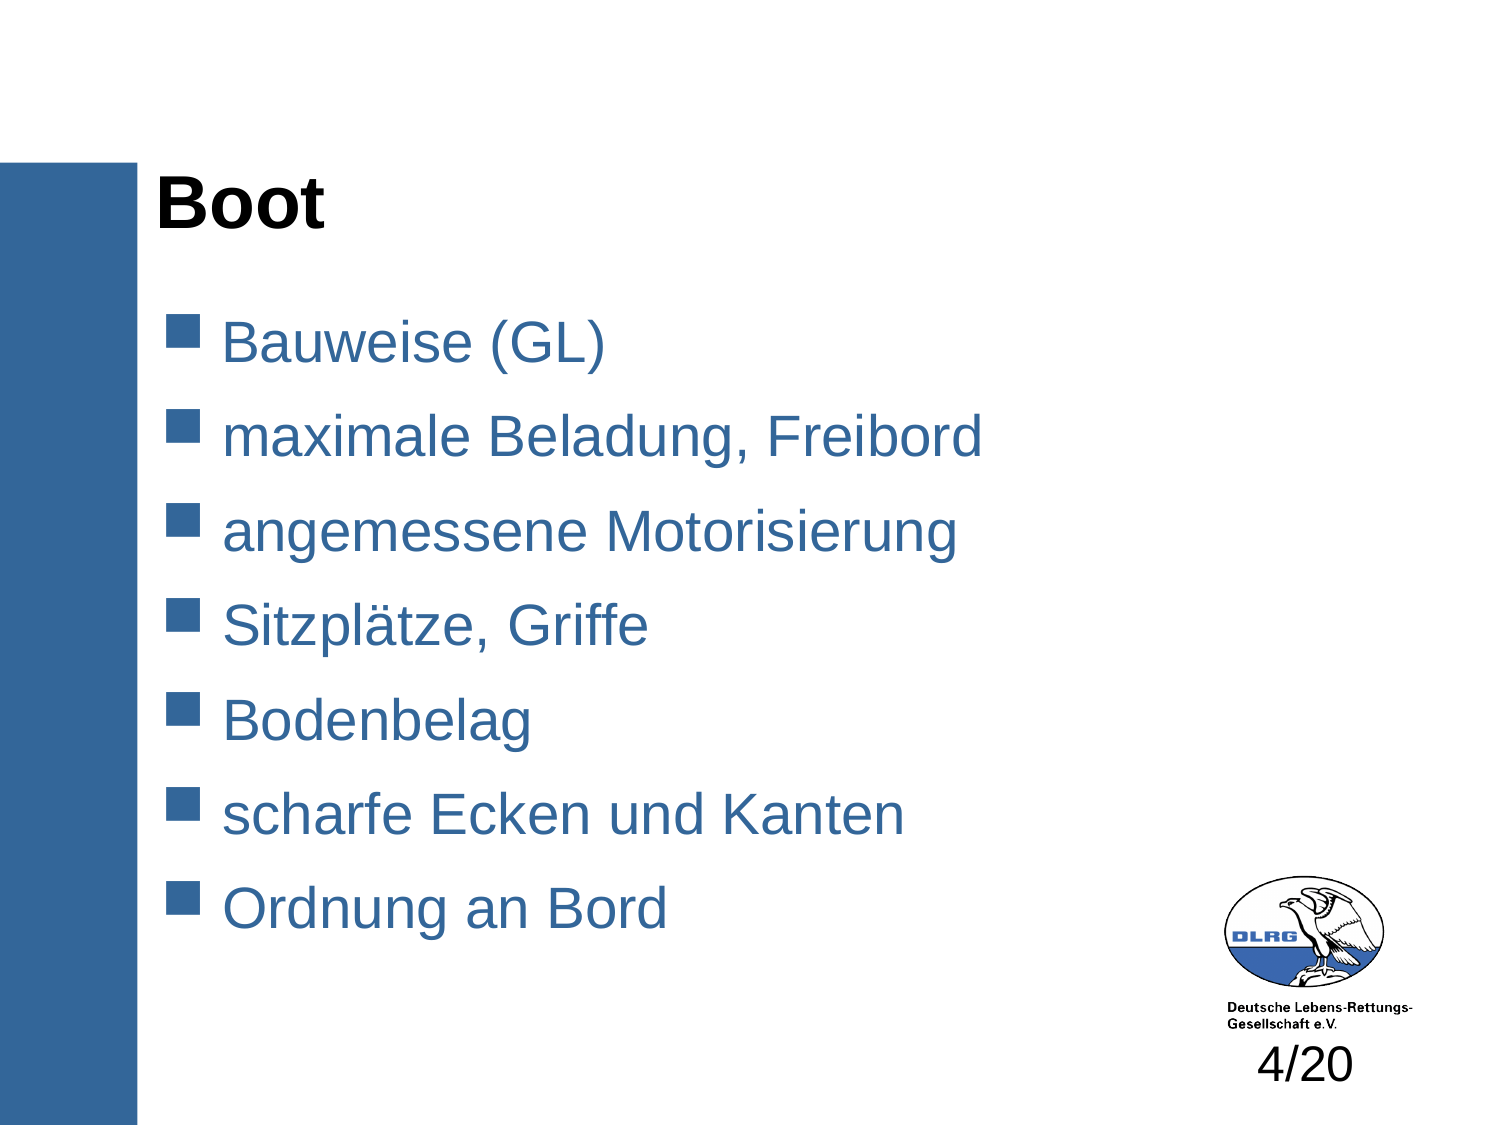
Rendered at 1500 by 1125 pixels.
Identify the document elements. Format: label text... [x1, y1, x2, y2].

text_box Boot [140, 138, 628, 259]
text_box Bauweise (GL) maximale Beladung, Freibord angemessene Motorisierung Sitzplätze, Griffe Bodenbelag scharfe Ecken und Kanten Ordnung an Bord [146, 272, 1413, 1028]
text_box <Nummer>/20 [1242, 1024, 1500, 1100]
